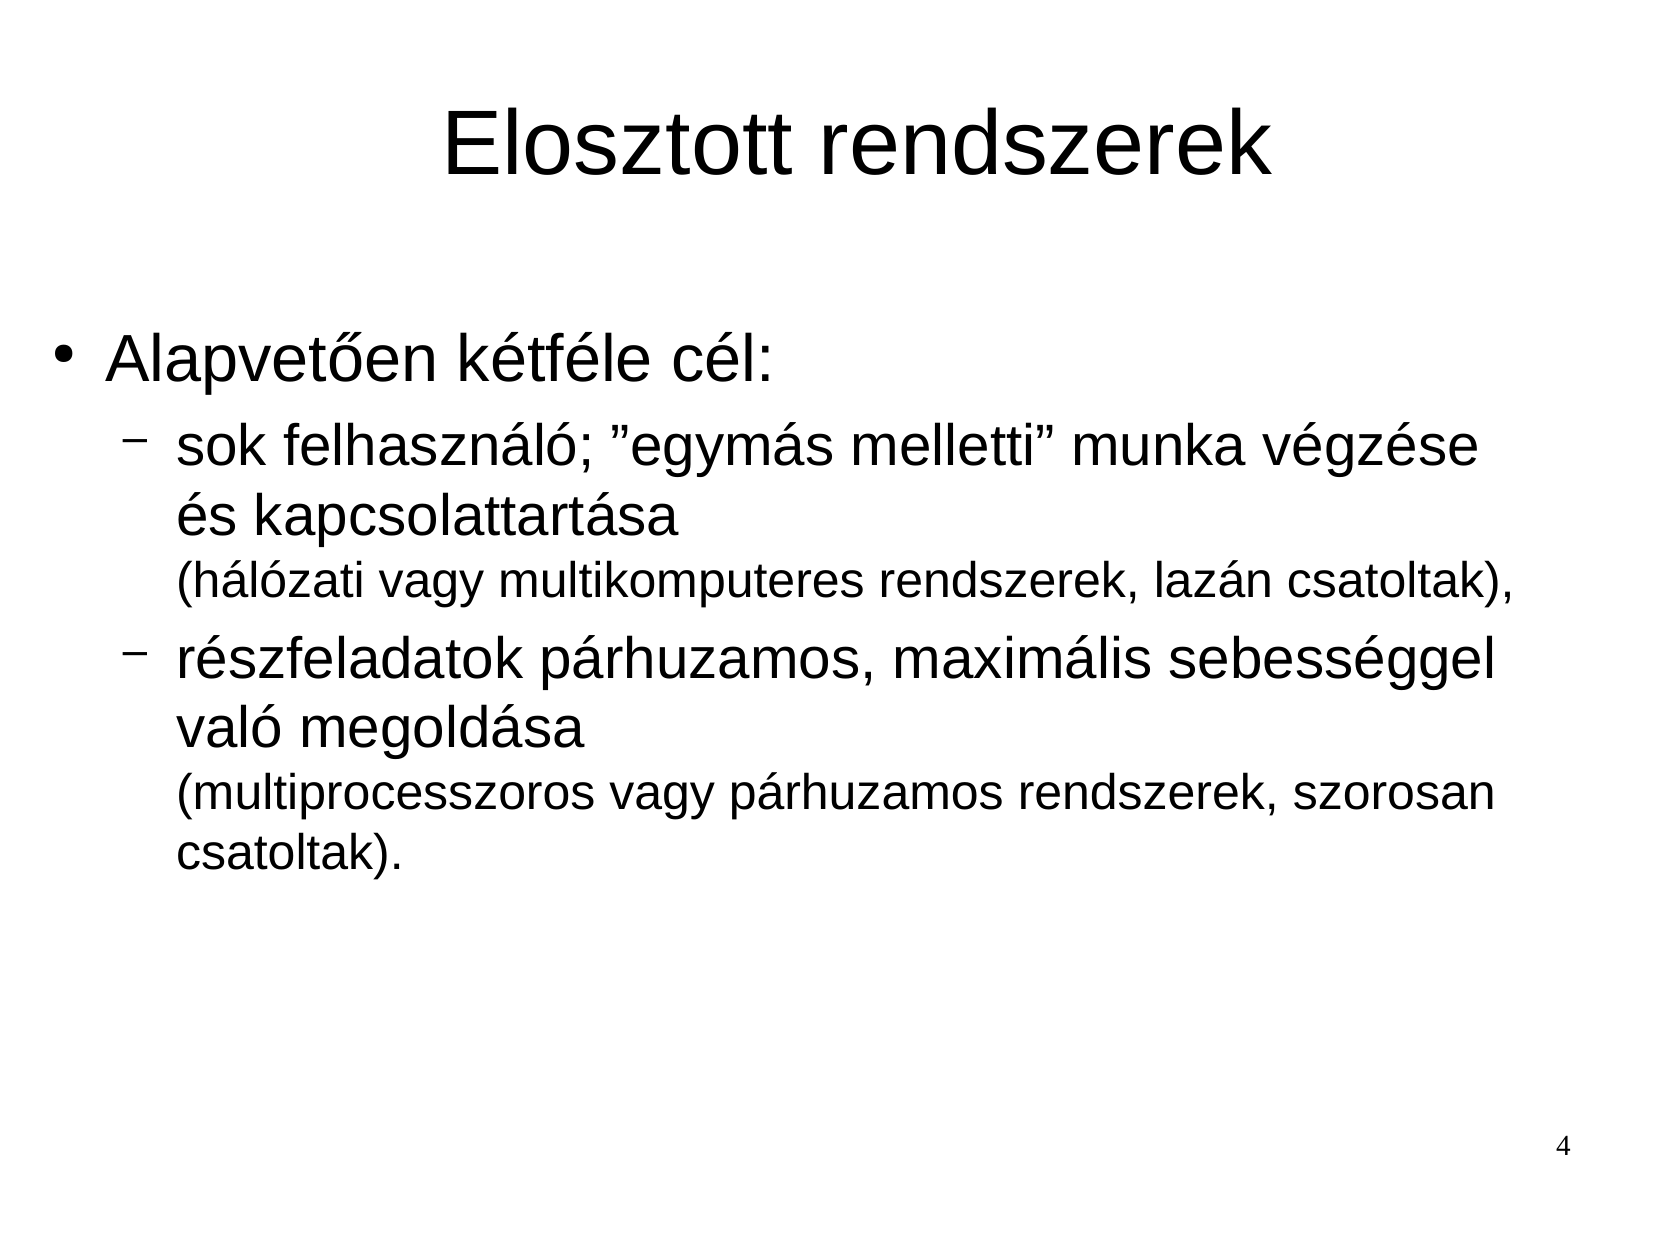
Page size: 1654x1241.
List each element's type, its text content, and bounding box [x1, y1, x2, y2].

title Elosztott rendszerek [123, 34, 1530, 241]
list Alapvetően kétféle cél: sok felhasználó; ”egymás melletti” munka végzése és kapcsolattartása (hálózati vagy multikomputeres rendszerek, lazán csatoltak), részfeladatok párhuzamos, maximális sebességgel való megoldása (multiprocesszoros vagy párhuzamos rendszerek, szorosan csatoltak). [19, 307, 1560, 1052]
